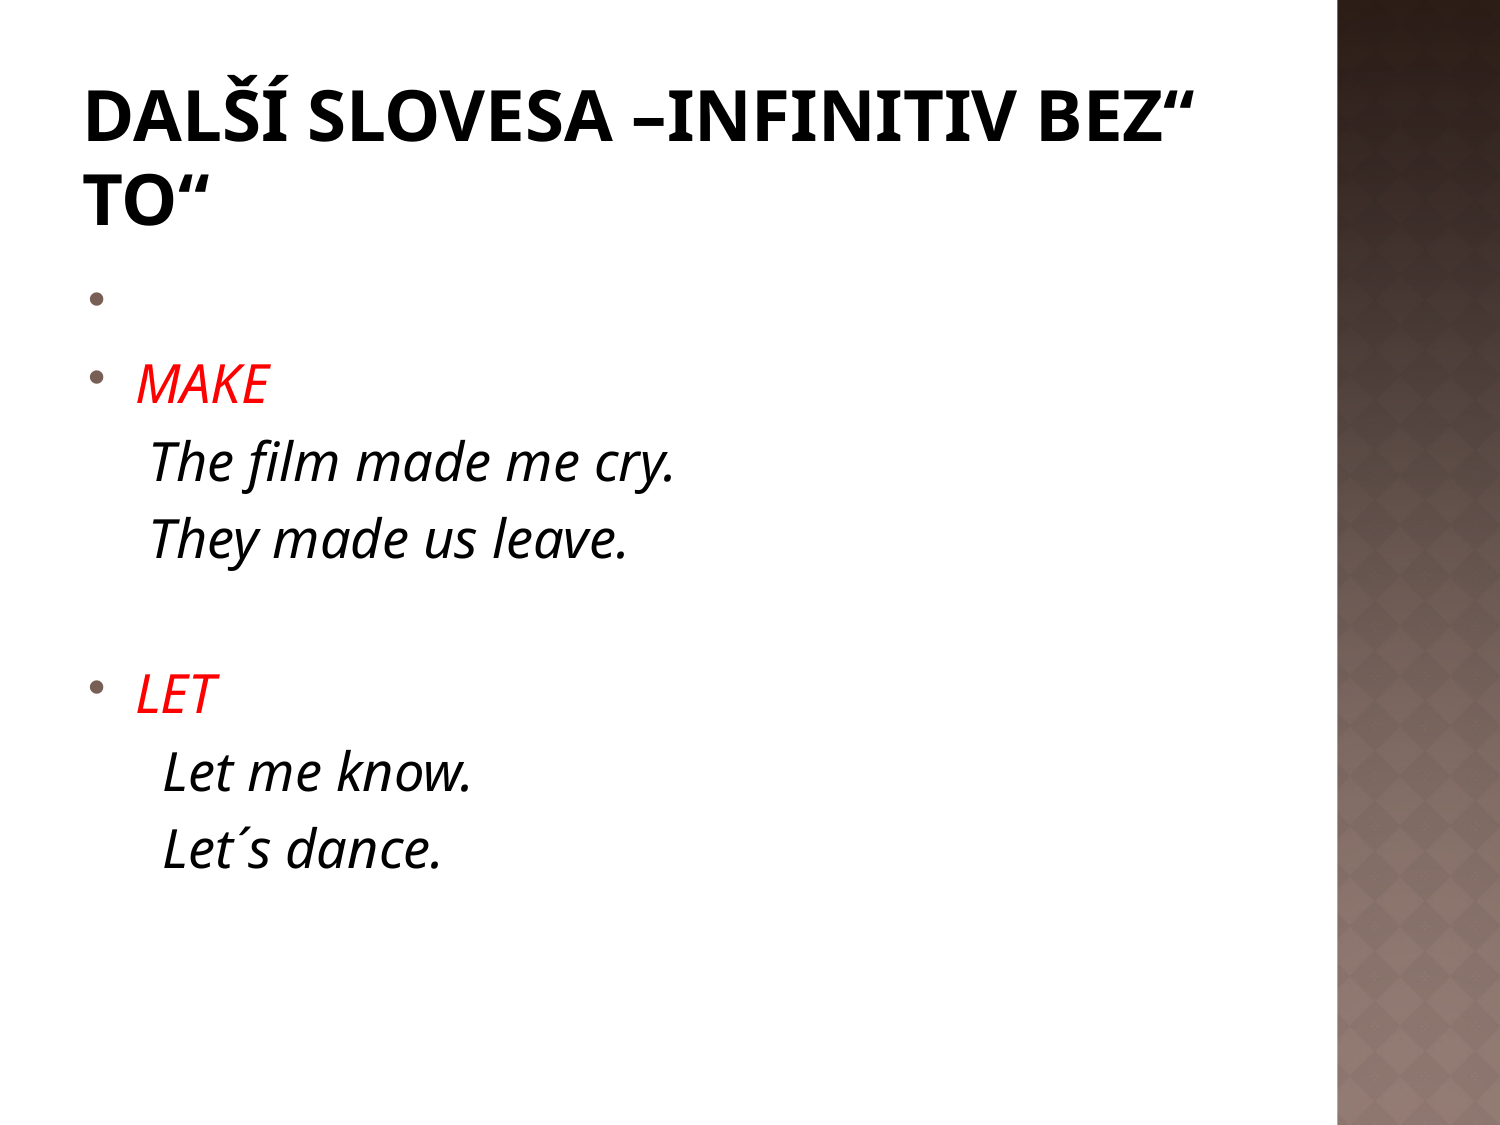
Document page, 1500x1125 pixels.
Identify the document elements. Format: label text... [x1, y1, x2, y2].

list MAKE The film made me cry. They made us leave. LET Let me know. Let´s dance. [75, 264, 1263, 1060]
title Další slovesa –infinitiv bez“ to“ [75, 52, 1306, 240]
